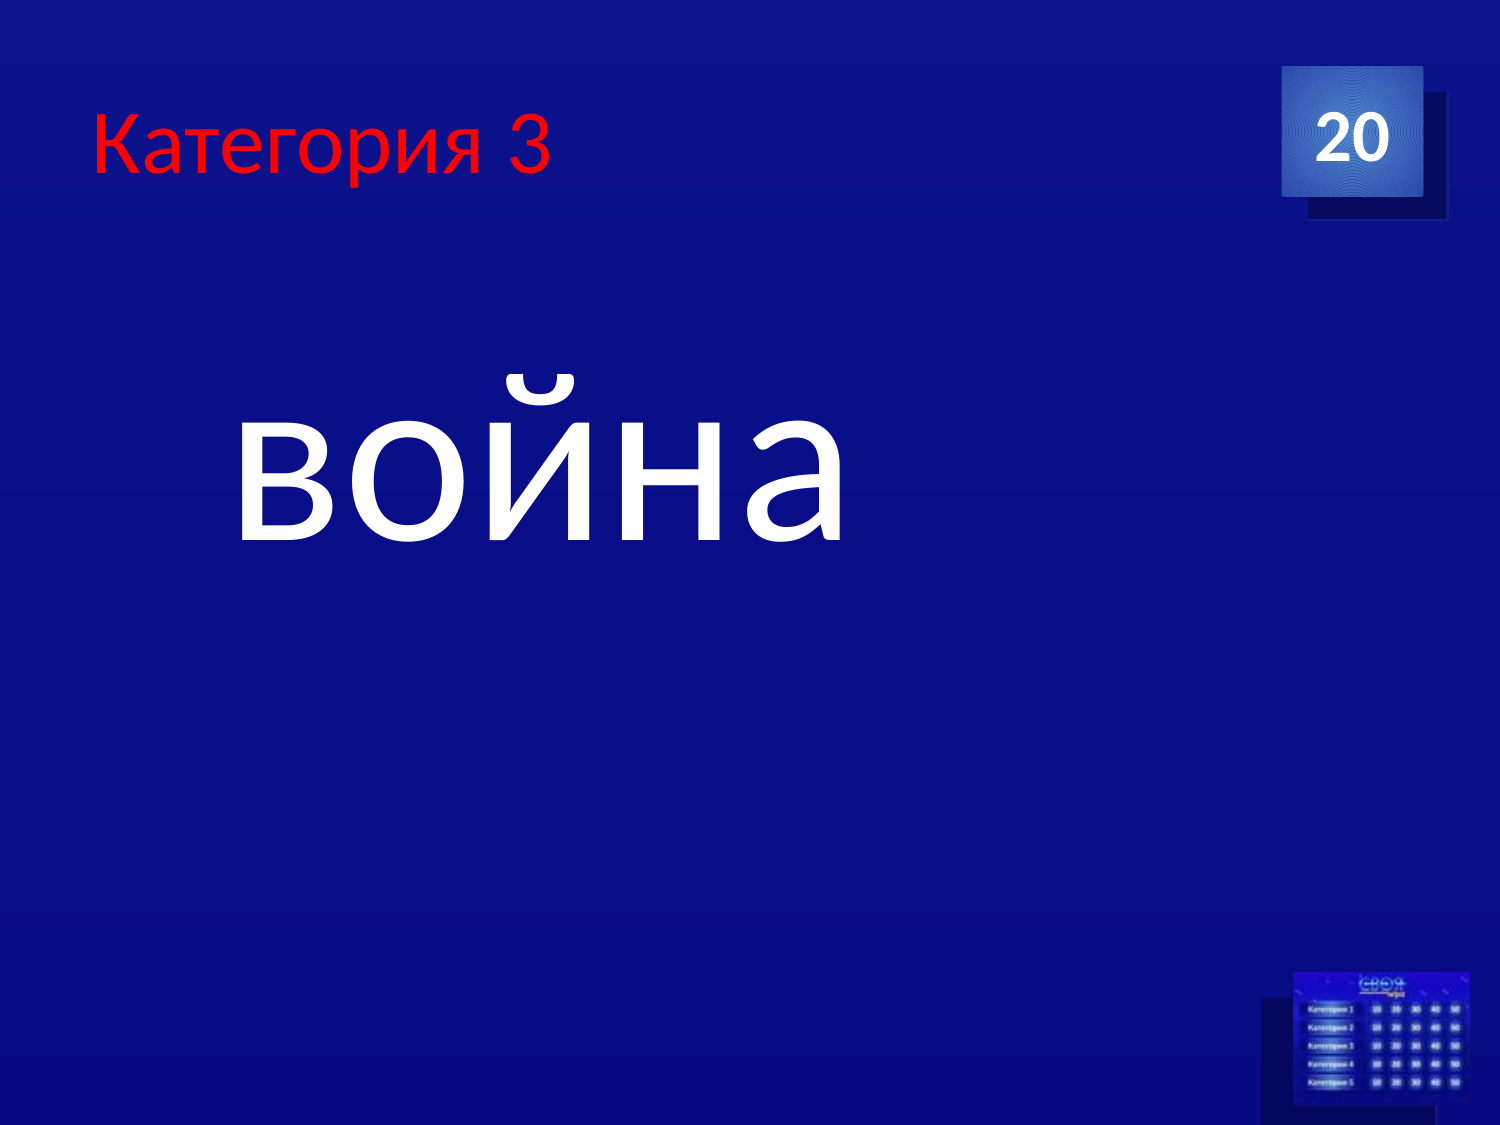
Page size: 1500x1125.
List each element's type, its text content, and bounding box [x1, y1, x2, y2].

text_box 20 [1282, 66, 1423, 196]
title Категория 3 [76, 42, 1260, 231]
list война [75, 262, 1426, 622]
